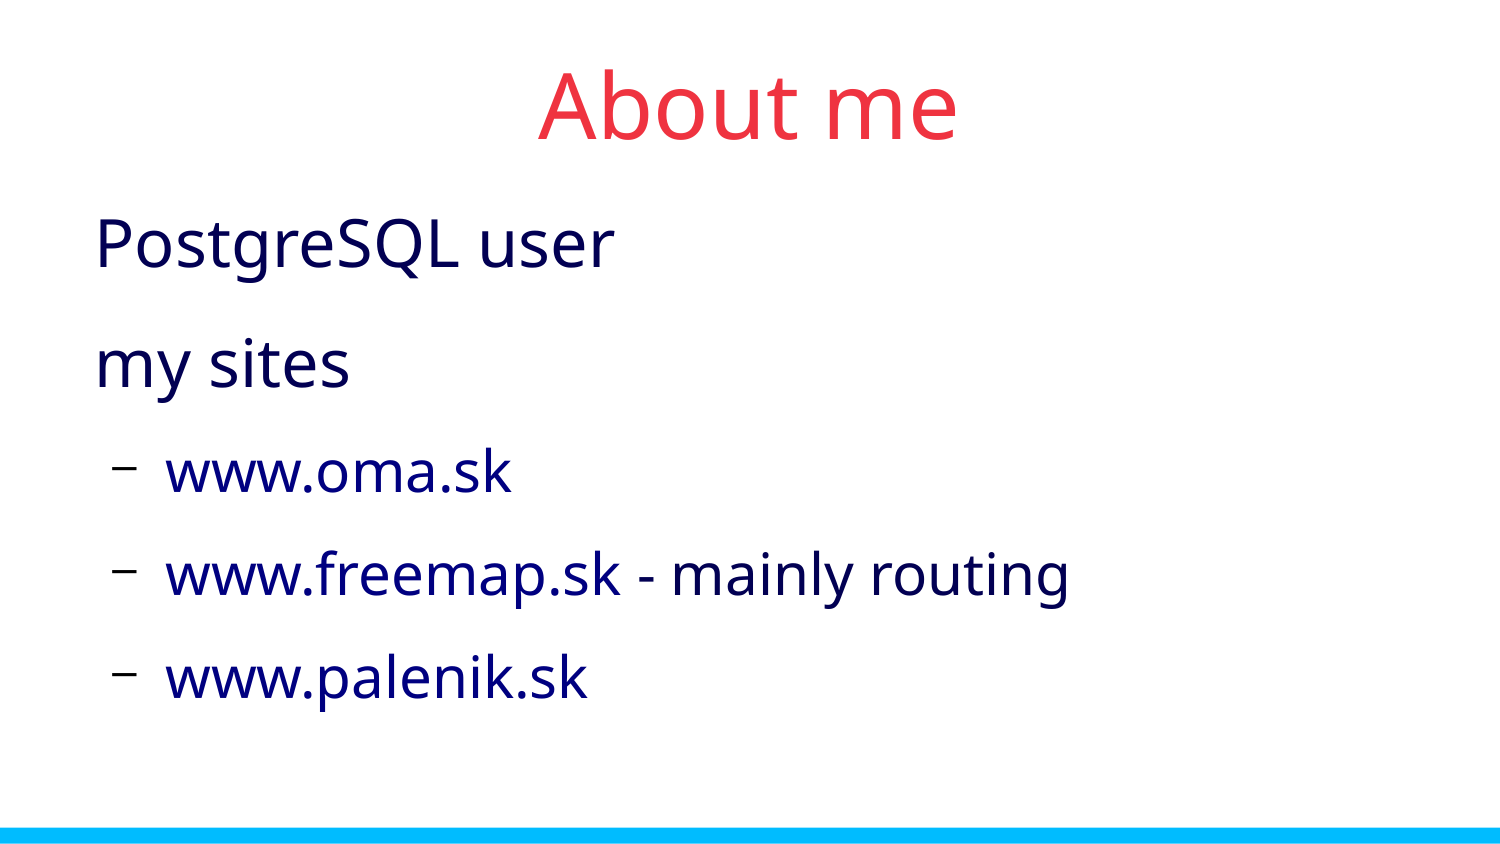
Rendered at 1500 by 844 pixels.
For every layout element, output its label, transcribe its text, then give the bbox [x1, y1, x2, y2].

title About me [75, 33, 1425, 175]
list PostgreSQL user my sites www.oma.sk www.freemap.sk - mainly routing www.palenik.sk [23, 195, 1477, 804]
